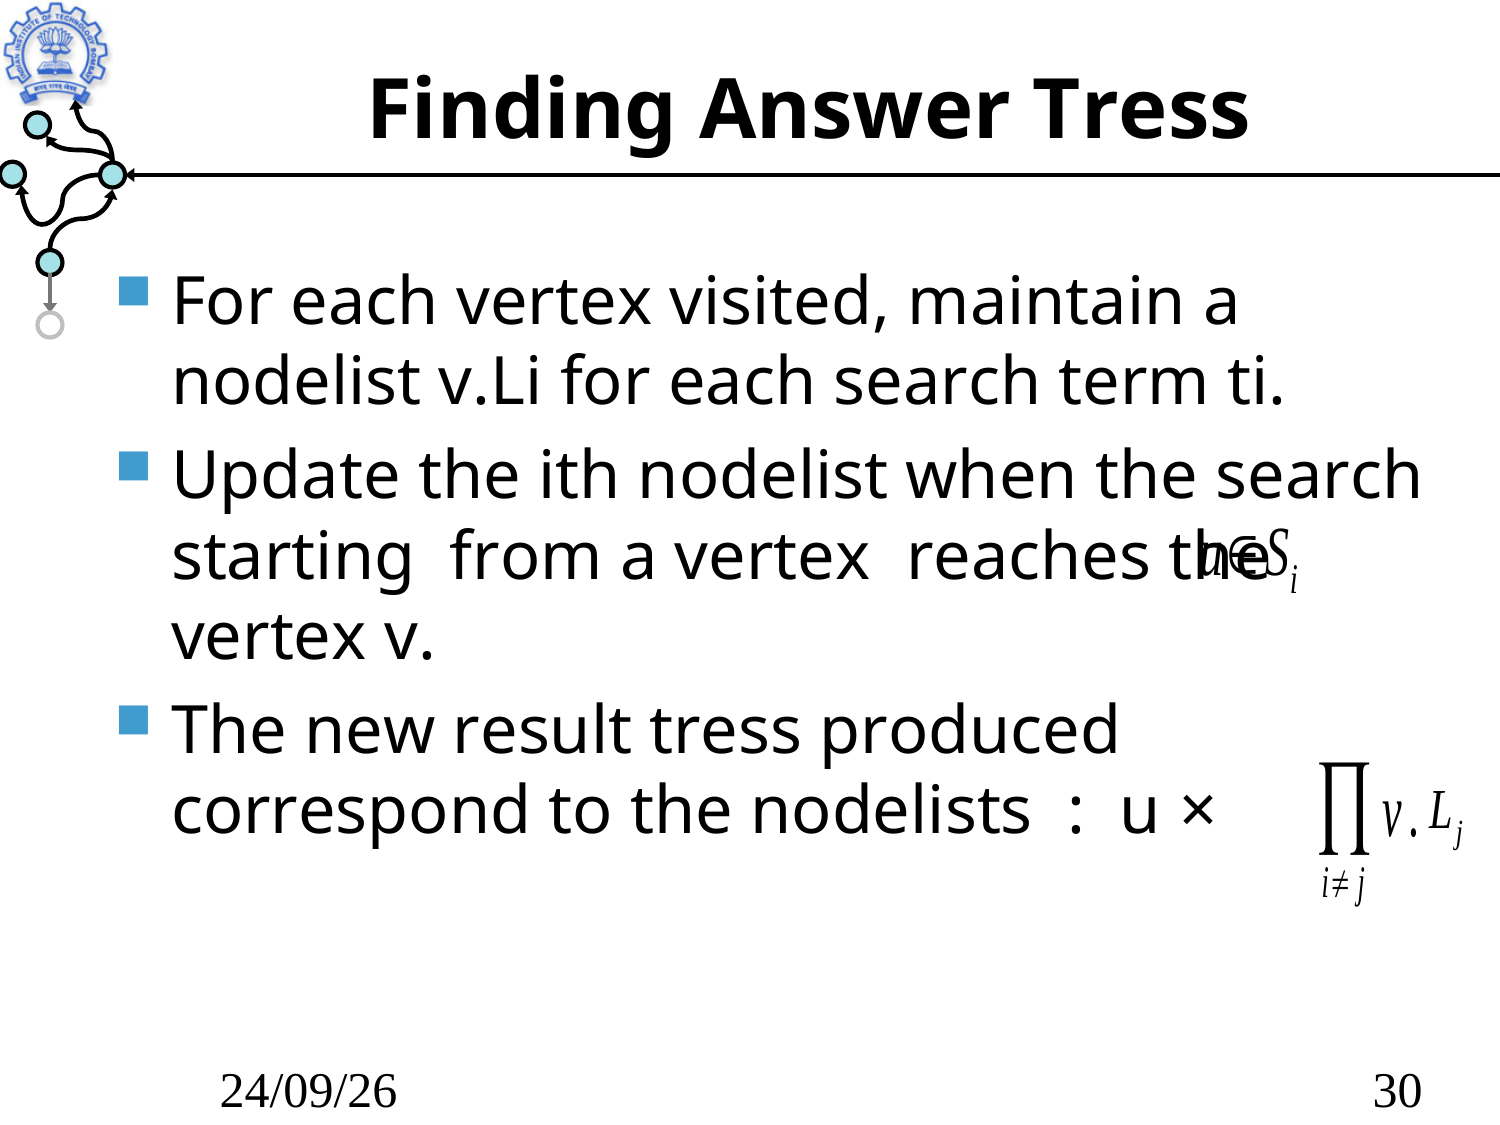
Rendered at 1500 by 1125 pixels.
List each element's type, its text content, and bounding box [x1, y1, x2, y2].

chart [1305, 755, 1476, 910]
title Finding Answer Tress [167, 24, 1450, 163]
picture [0, 0, 113, 106]
list For each vertex visited, maintain a nodelist v.Li for each search term ti. Update the ith nodelist when the search starting from a vertex reaches the vertex v. The new result tress produced correspond to the nodelists : u × [99, 249, 1476, 1050]
chart [1187, 513, 1312, 603]
